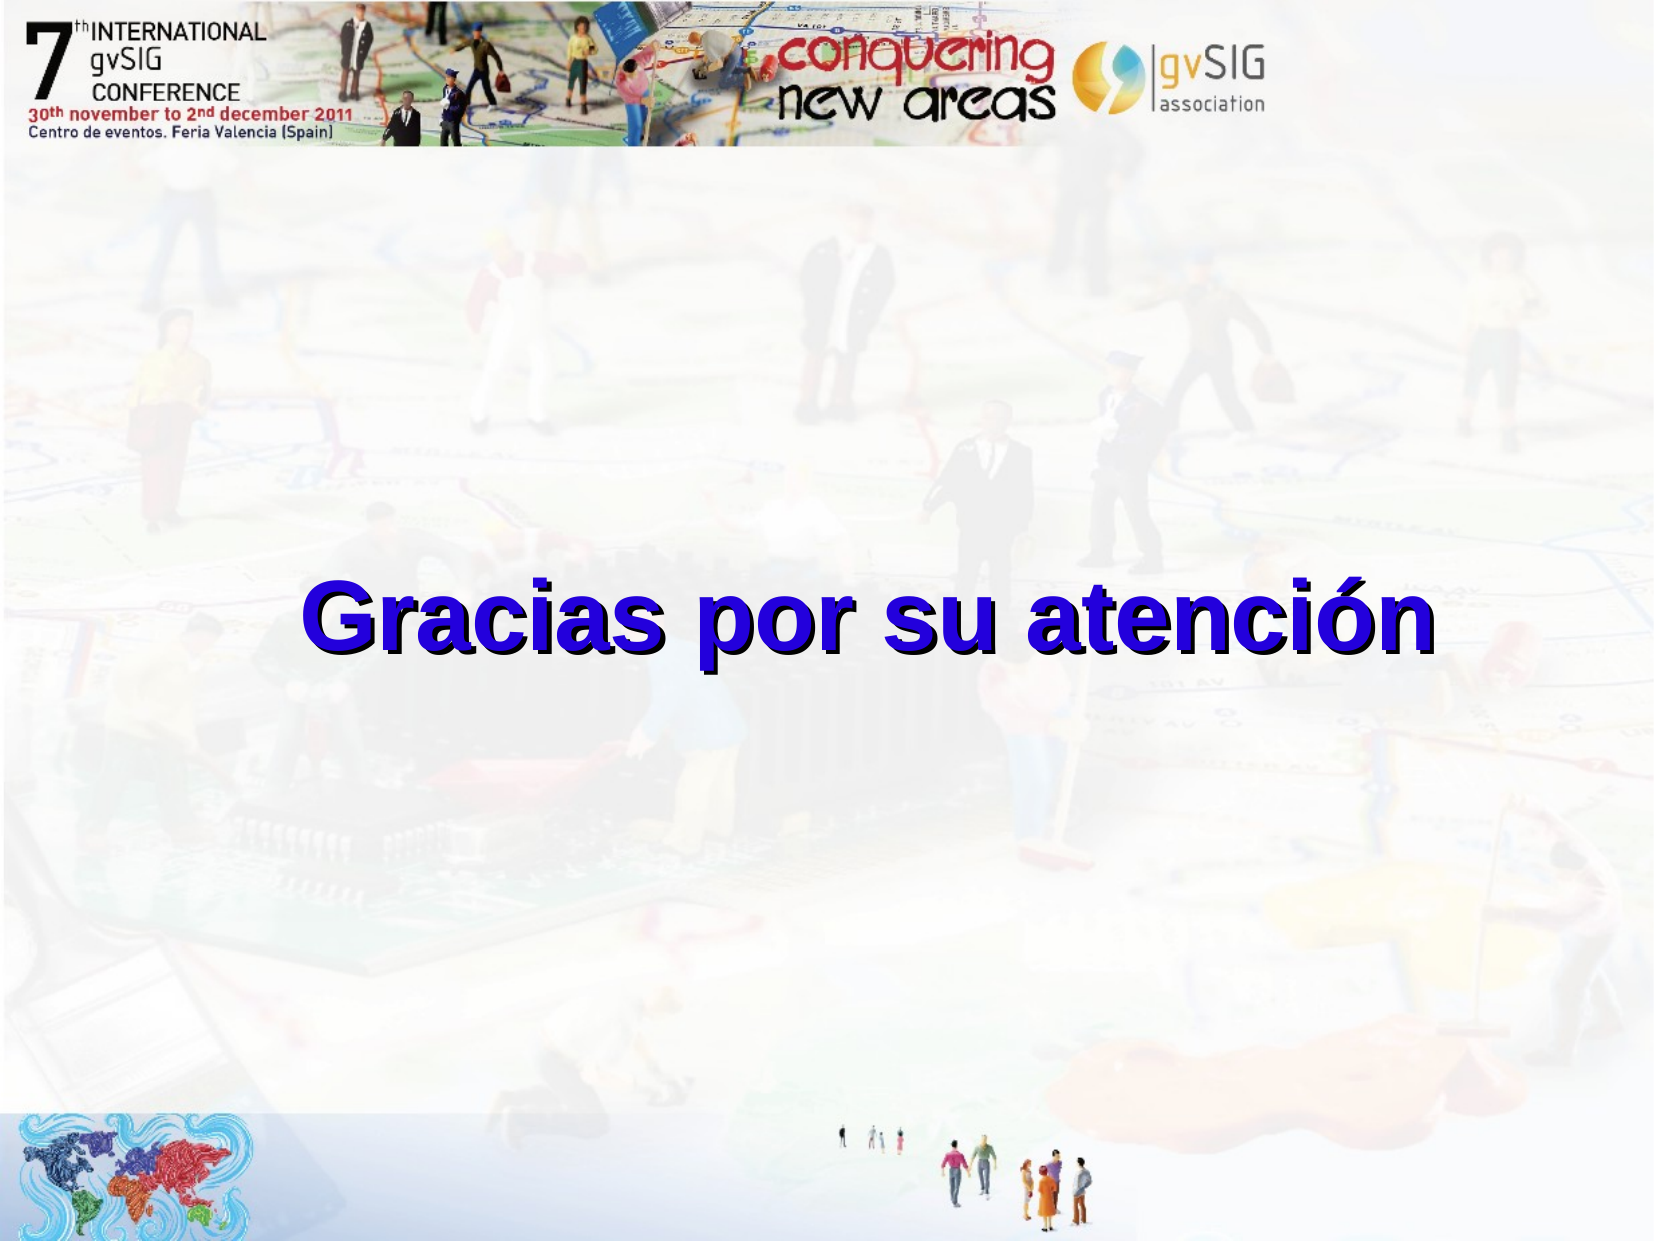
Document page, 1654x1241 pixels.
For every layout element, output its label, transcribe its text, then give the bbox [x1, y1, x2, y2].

list Gracias por su atención [88, 559, 1577, 857]
picture [0, 0, 1654, 1241]
